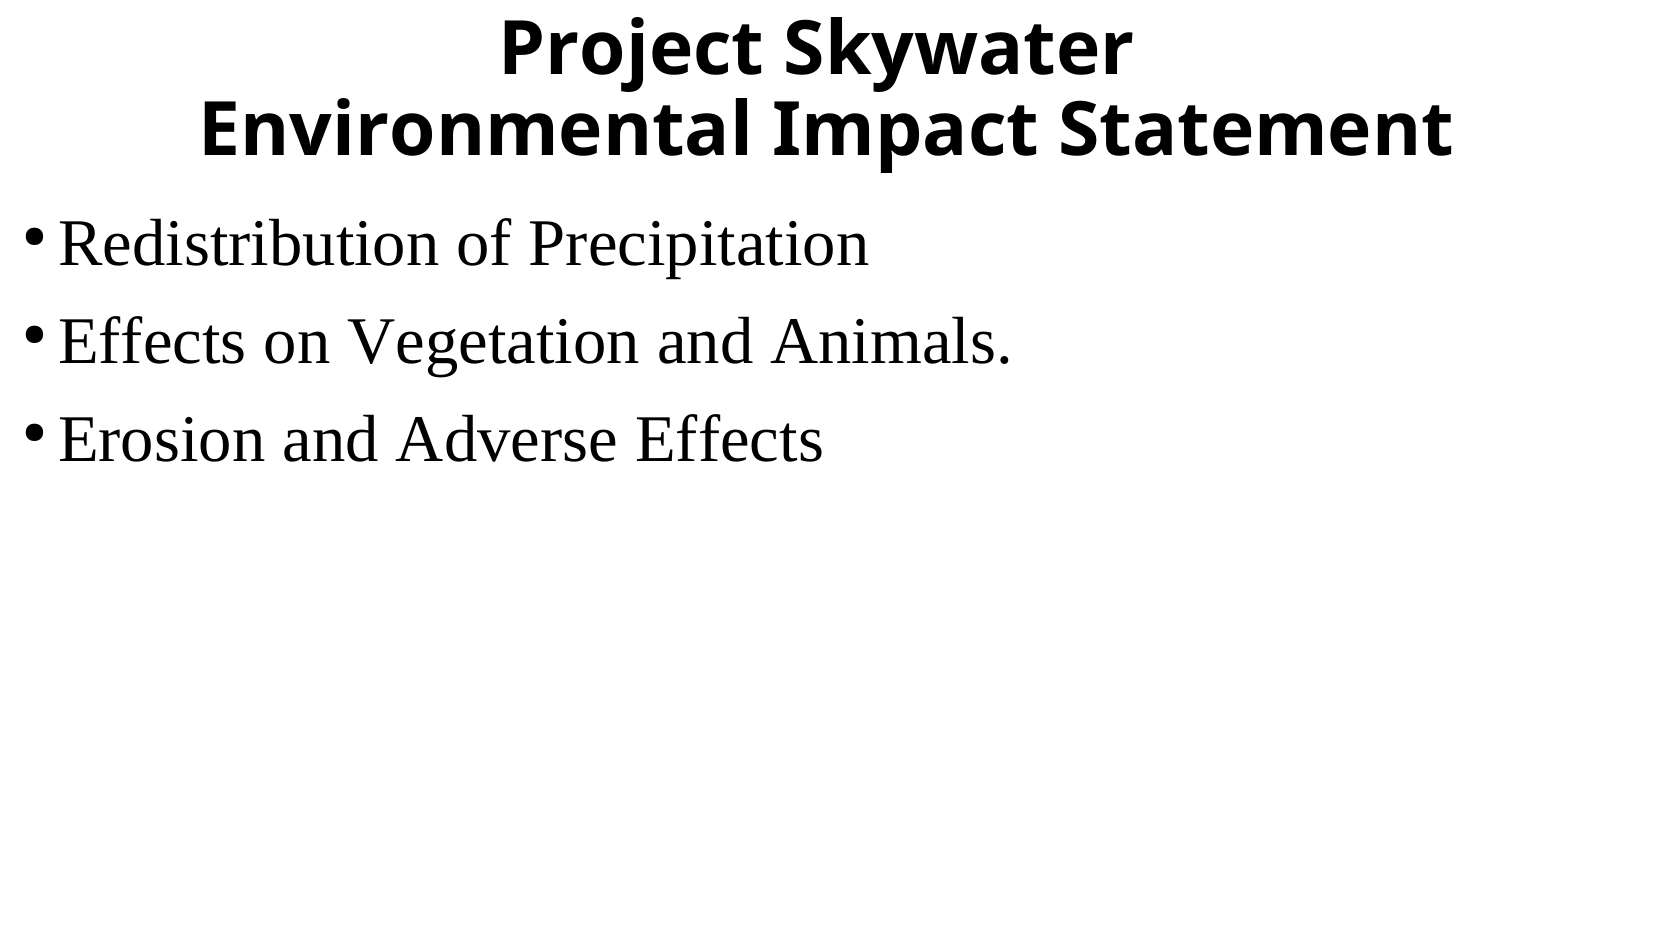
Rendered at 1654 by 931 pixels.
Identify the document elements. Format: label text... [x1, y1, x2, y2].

text_box Redistribution of Precipitation Effects on Vegetation and Animals. Erosion and Adverse Effects [7, 191, 1654, 813]
title Project Skywater Environmental Impact Statement [0, 5, 1654, 176]
